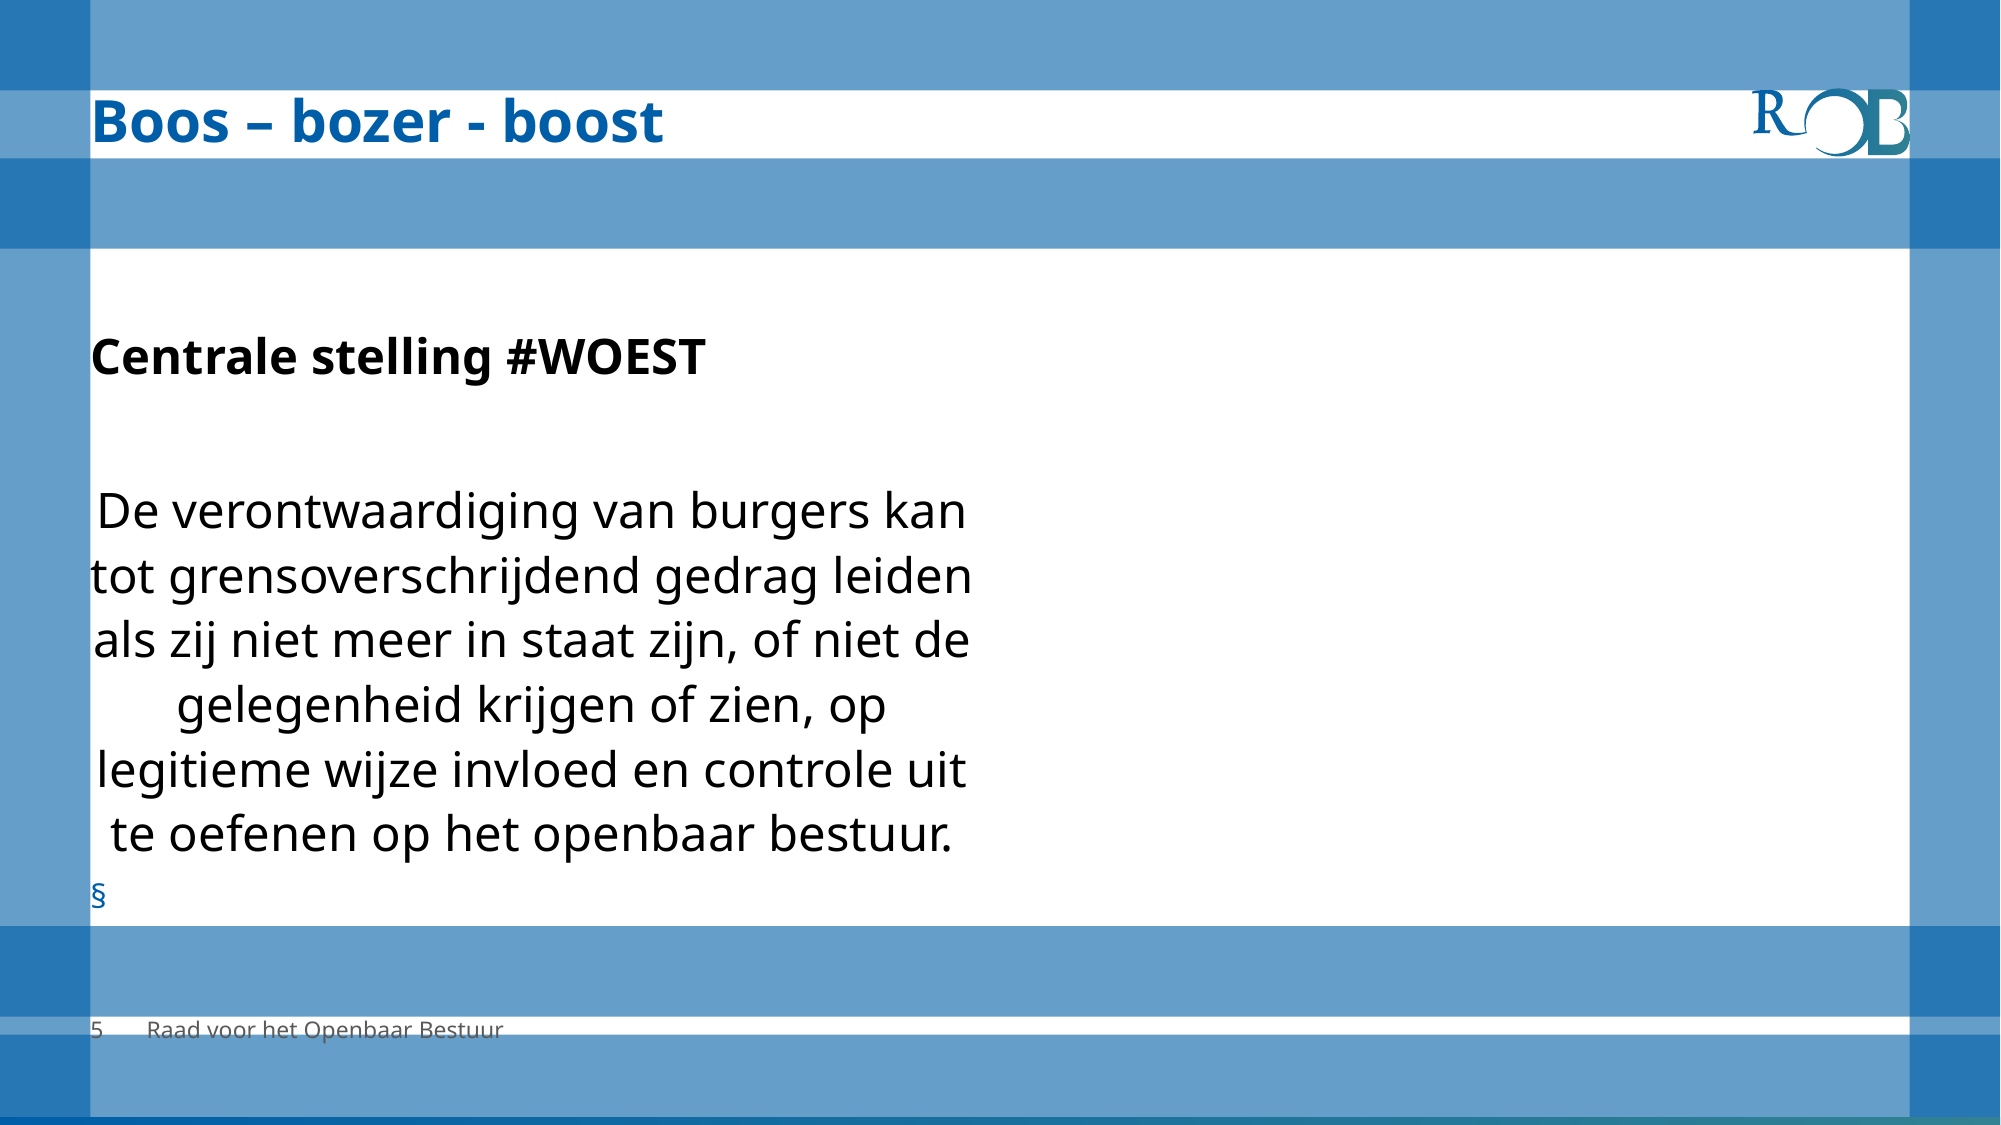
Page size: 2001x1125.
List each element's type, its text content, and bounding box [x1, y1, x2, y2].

text_box 5 [90, 1015, 143, 1037]
title Boos – bozer - boost [90, 91, 1662, 160]
text_box Raad voor het Openbaar Bestuur [146, 1015, 570, 1037]
list Centrale stelling #WOEST De verontwaardiging van burgers kan tot grensoverschrijdend gedrag leiden als zij niet meer in staat zijn, of niet de gelegenheid krijgen of zien, op legitieme wijze invloed en controle uit te oefenen op het openbaar bestuur. [90, 248, 1910, 928]
